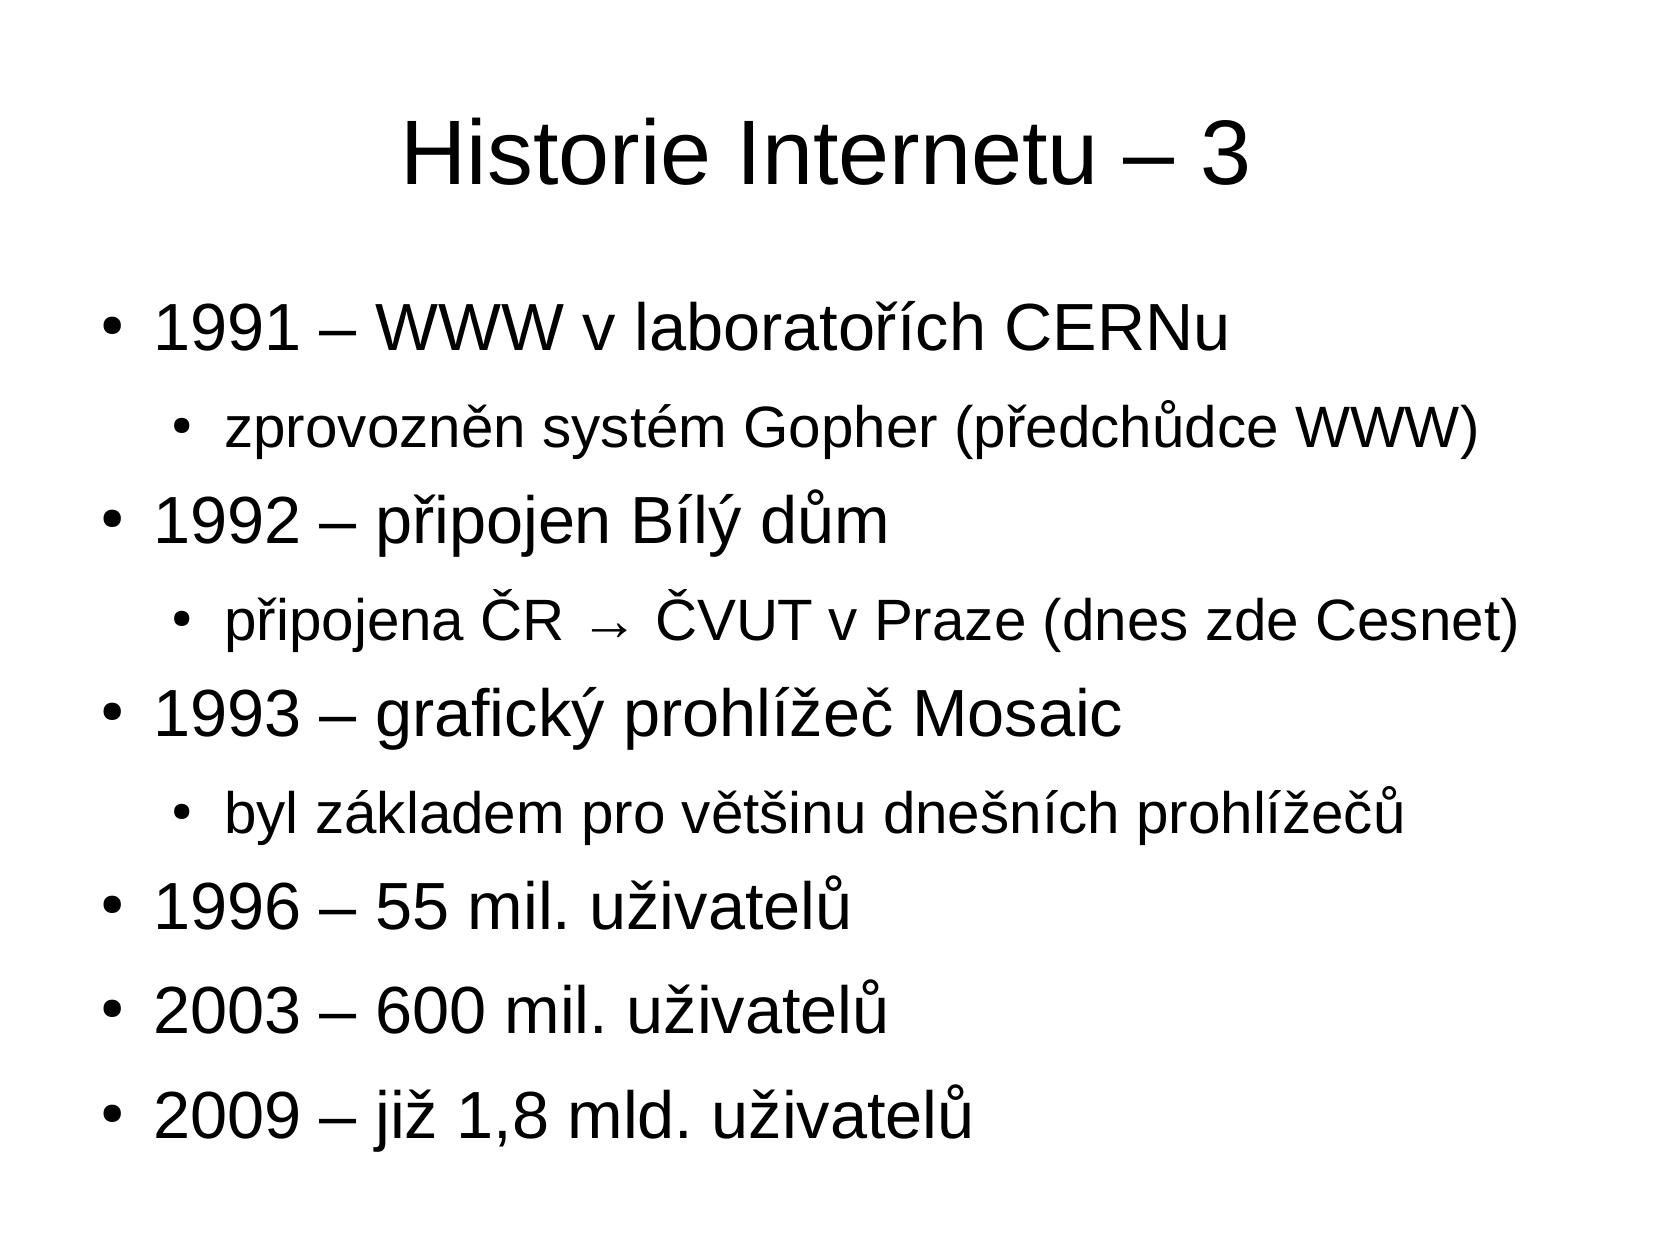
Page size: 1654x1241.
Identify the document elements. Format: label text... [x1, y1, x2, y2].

title Historie Internetu – 3 [82, 56, 1571, 250]
list 1991 – WWW v laboratořích CERNu zprovozněn systém Gopher (předchůdce WWW) 1992 – připojen Bílý dům připojena ČR → ČVUT v Praze (dnes zde Cesnet) 1993 – grafický prohlížeč Mosaic byl základem pro většinu dnešních prohlížečů 1996 – 55 mil. uživatelů 2003 – 600 mil. uživatelů 2009 – již 1,8 mld. uživatelů [82, 290, 1571, 1153]
